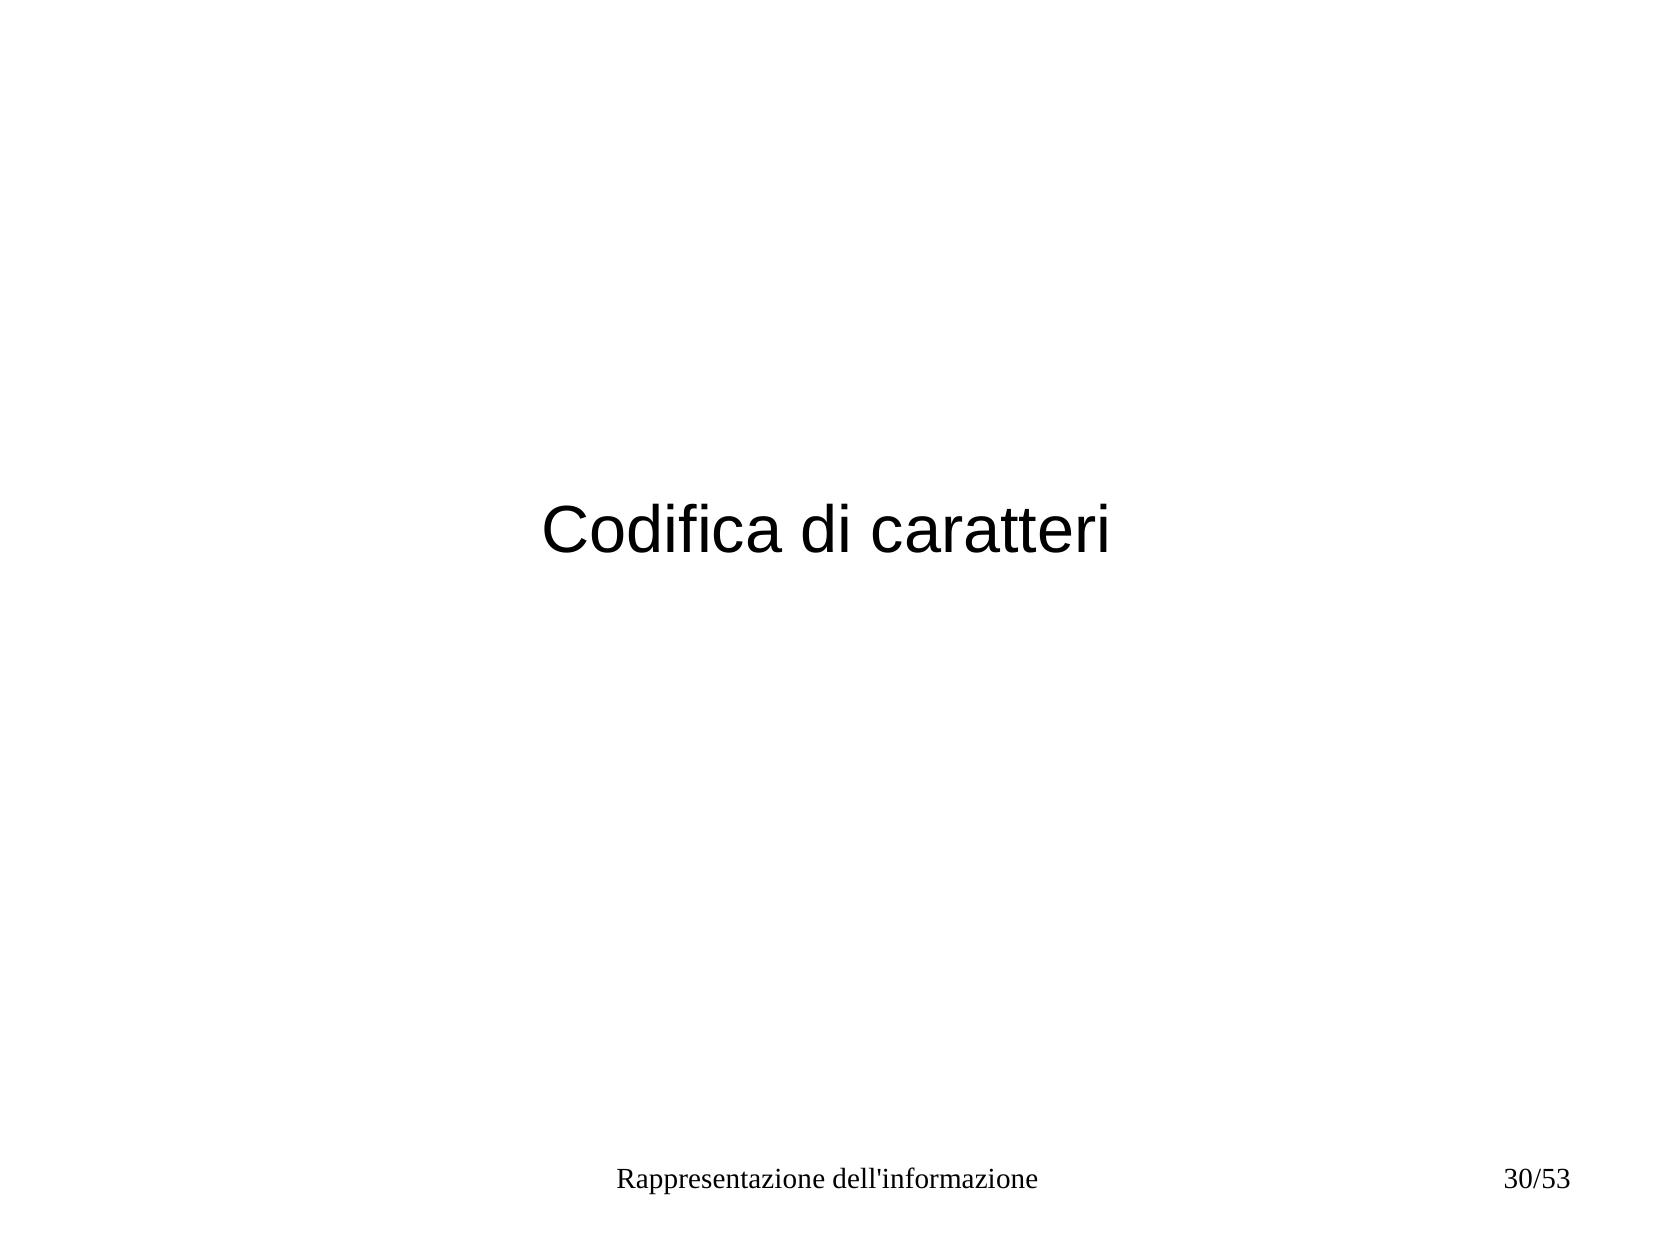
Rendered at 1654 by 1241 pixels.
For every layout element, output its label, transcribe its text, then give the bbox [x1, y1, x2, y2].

subtitle Codifica di caratteri [82, 49, 1571, 1010]
